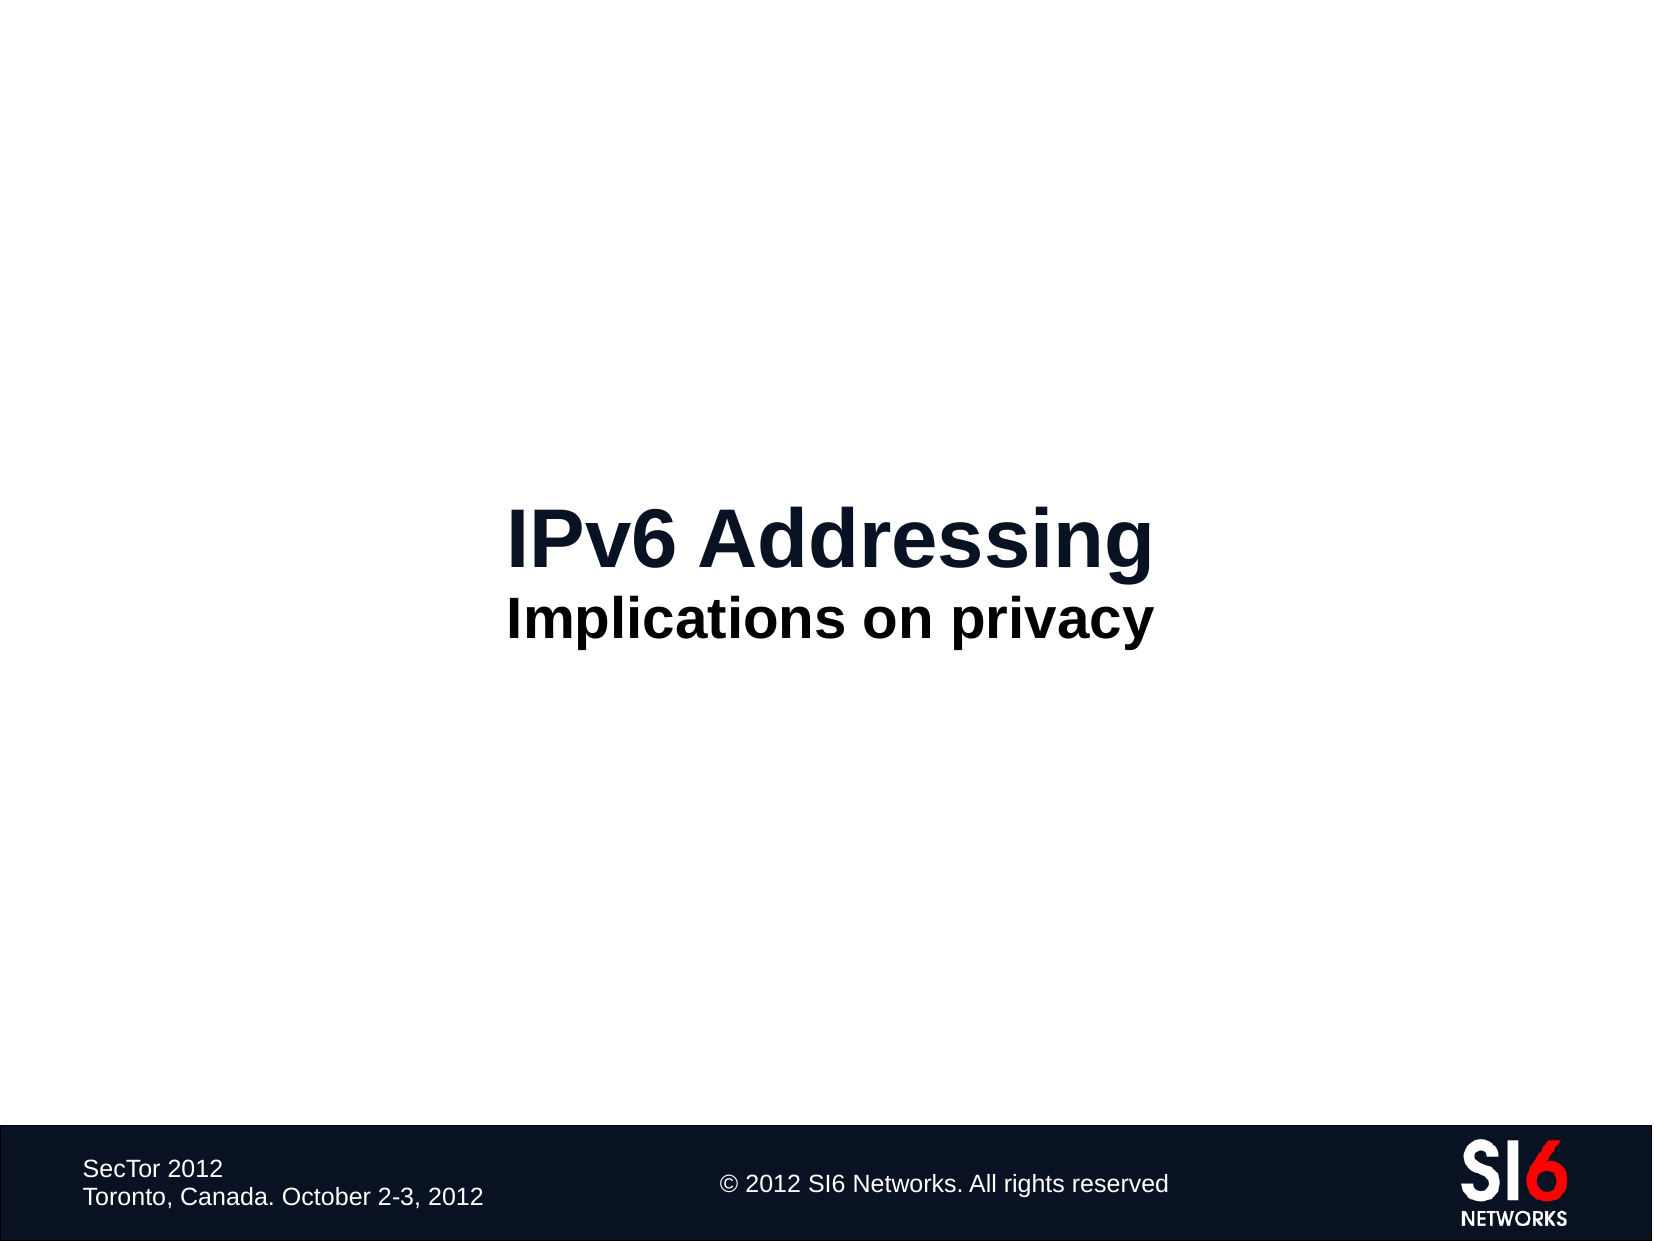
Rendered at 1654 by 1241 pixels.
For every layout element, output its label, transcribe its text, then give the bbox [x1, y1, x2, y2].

picture [1461, 1139, 1567, 1226]
title IPv6 Addressing Implications on privacy [86, 467, 1576, 676]
